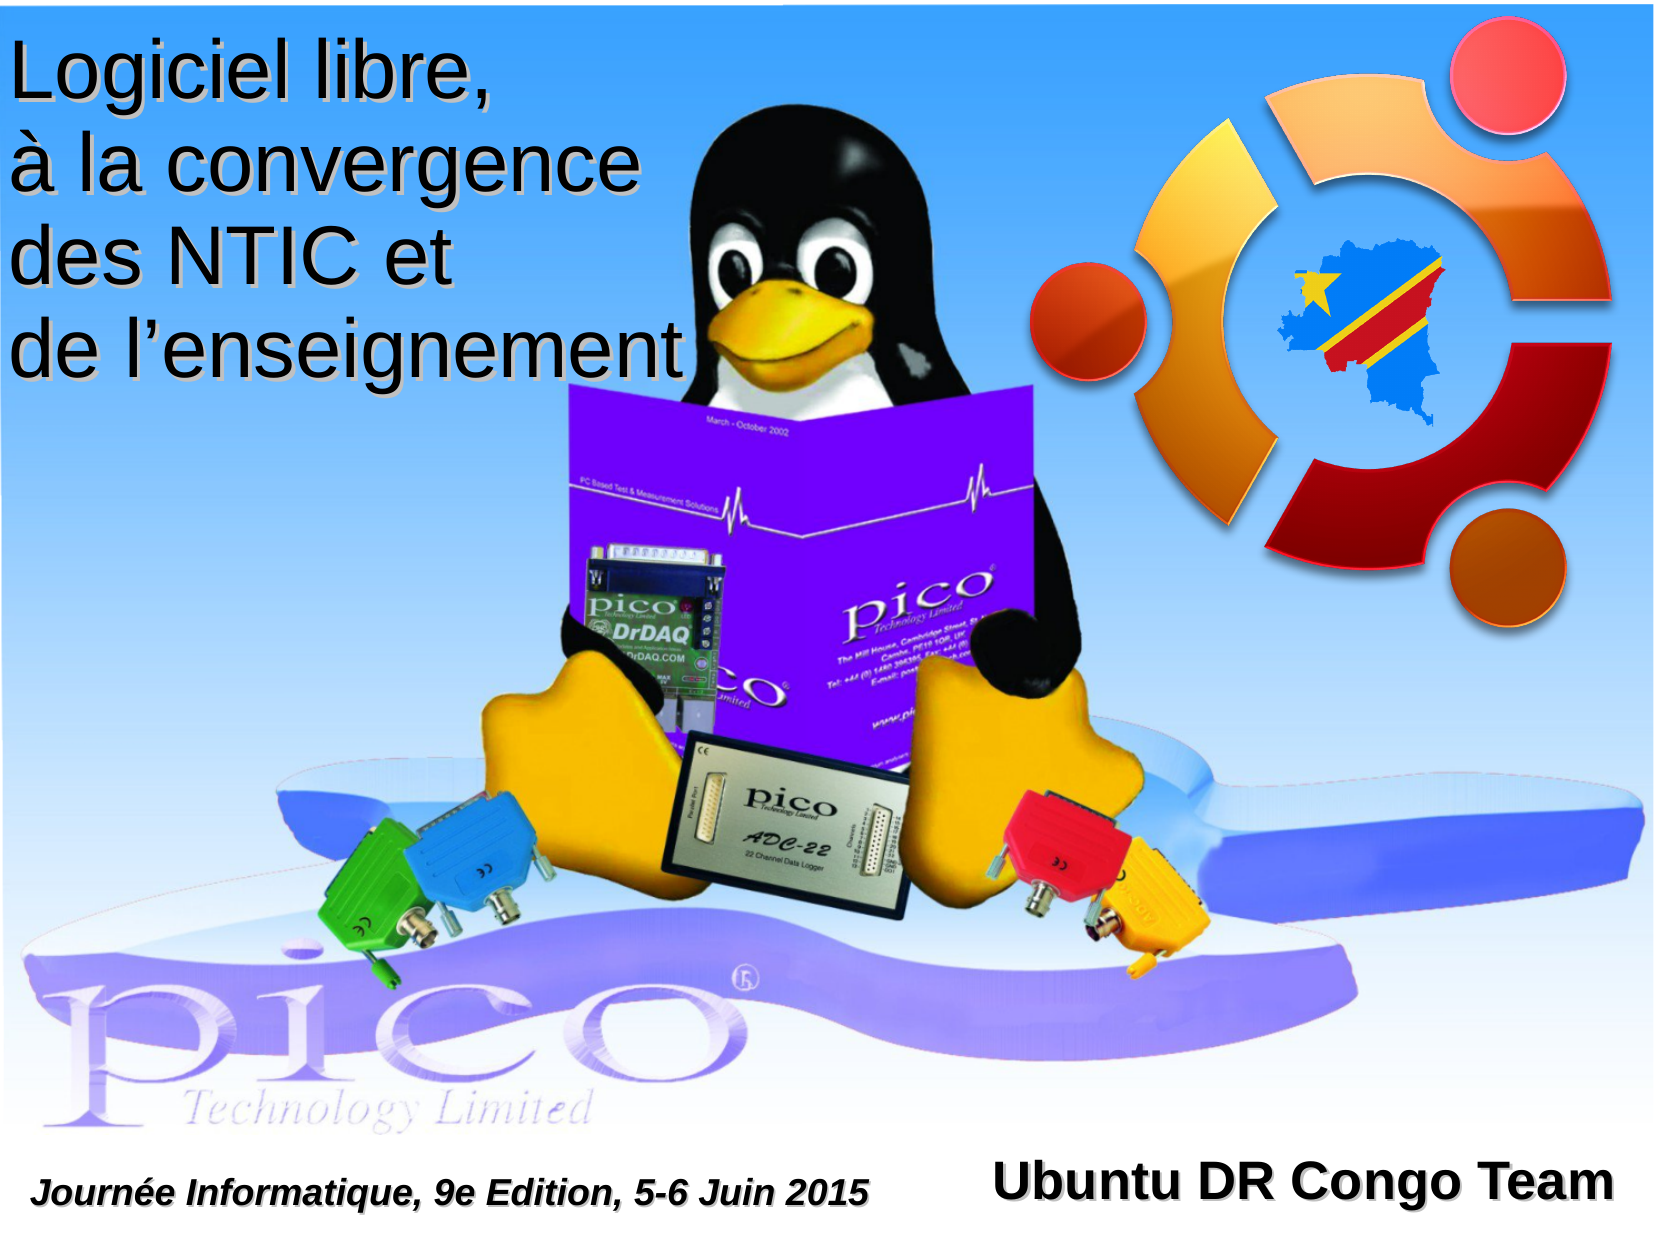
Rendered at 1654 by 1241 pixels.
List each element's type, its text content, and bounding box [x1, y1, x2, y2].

title Logiciel libre, à la convergence des NTIC et de l’enseignement [8, 22, 804, 396]
text_box Journée Informatique, 9e Edition, 5-6 Juin 2015 [15, 1164, 901, 1221]
text_box Ubuntu DR Congo Team [820, 1142, 1631, 1219]
picture [0, 3, 1654, 1135]
